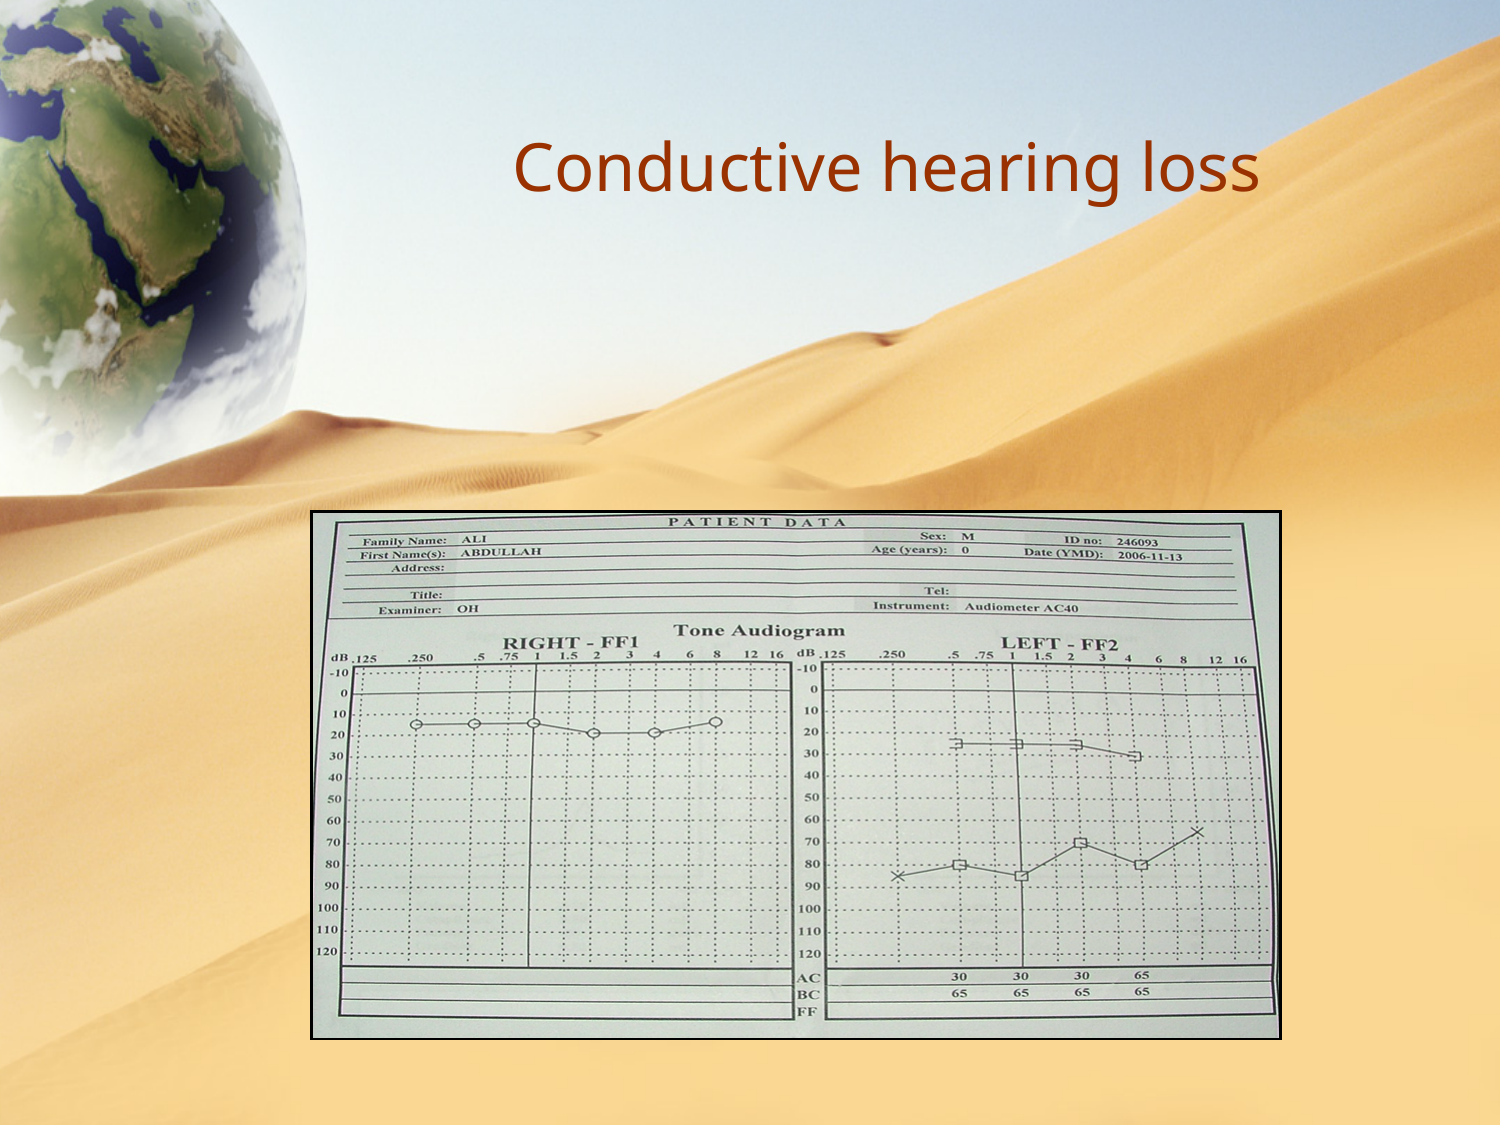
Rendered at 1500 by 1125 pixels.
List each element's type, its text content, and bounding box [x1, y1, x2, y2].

text_box Conductive hearing loss [249, 112, 1500, 300]
picture [0, 0, 1500, 1125]
